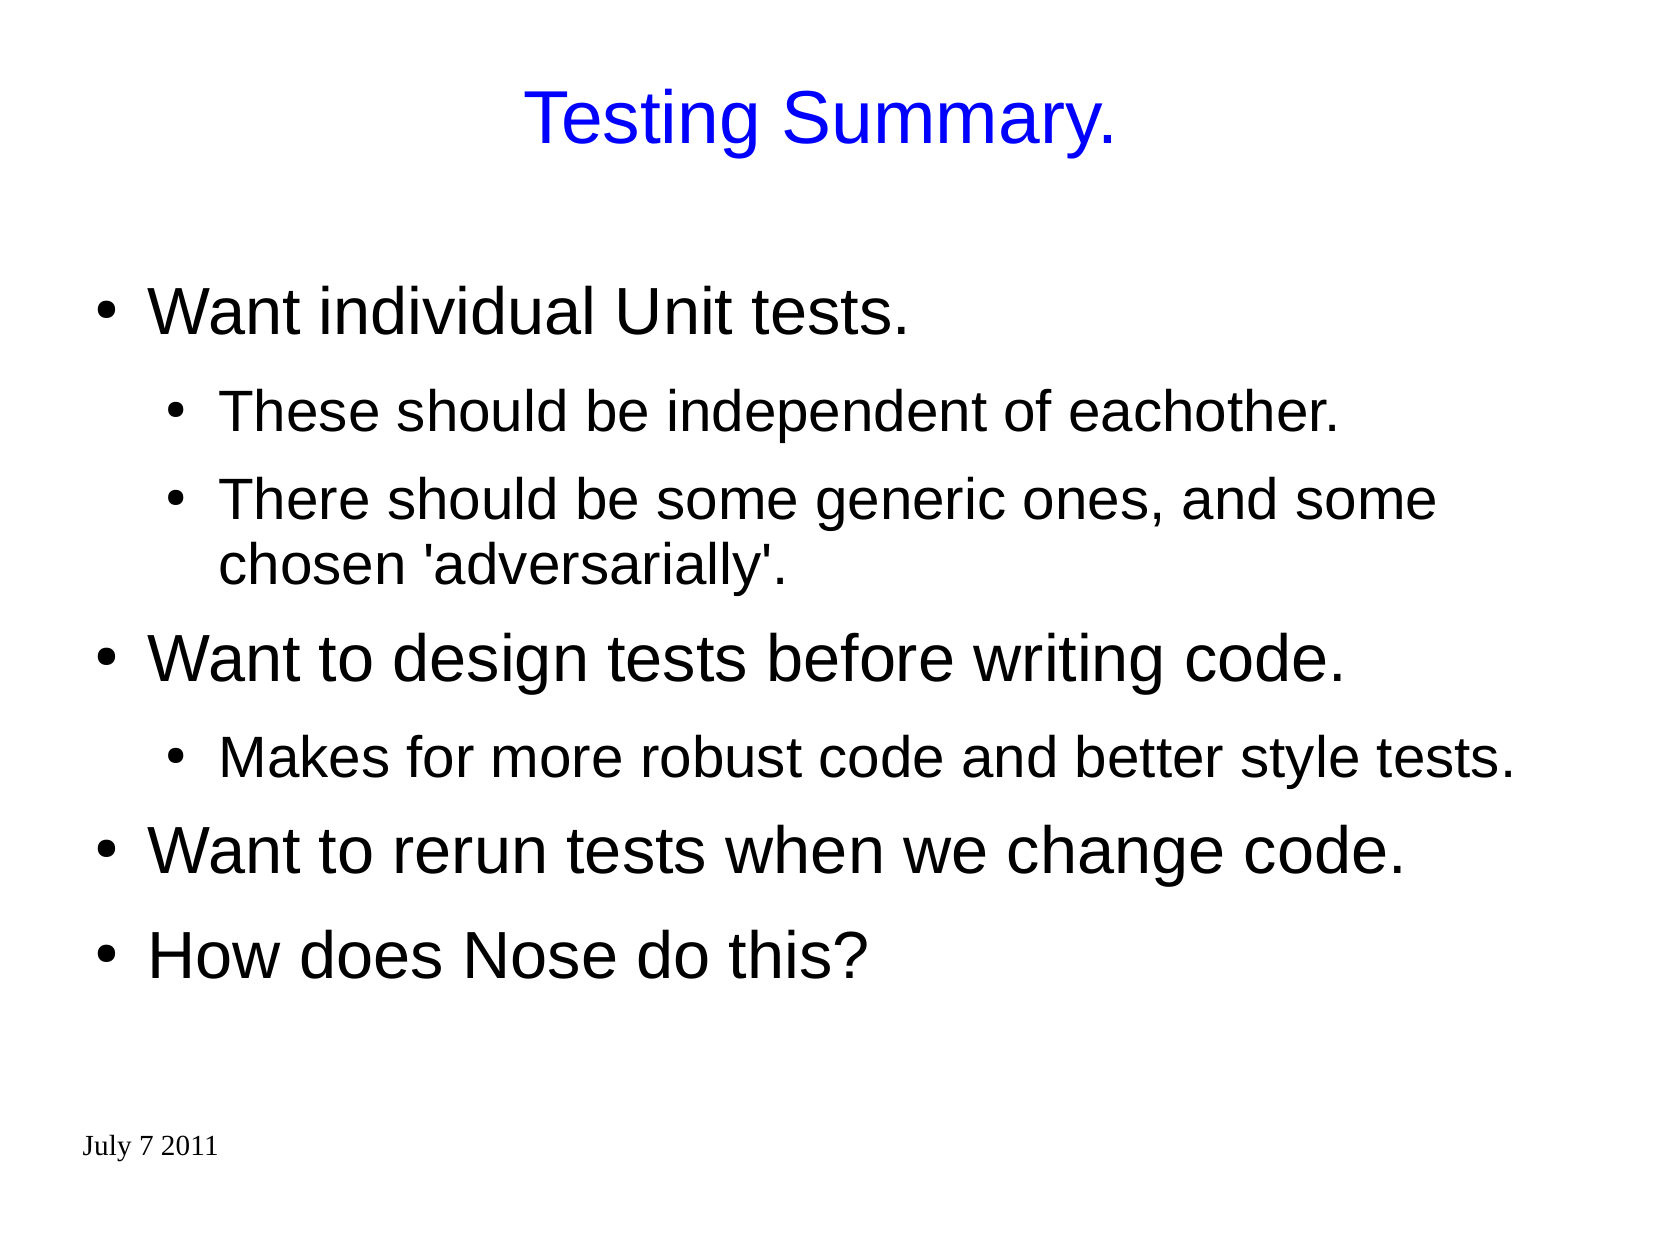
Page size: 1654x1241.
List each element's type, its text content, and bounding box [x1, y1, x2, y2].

title Testing Summary. [76, 58, 1565, 178]
list Want individual Unit tests. These should be independent of eachother. There should be some generic ones, and some chosen 'adversarially'. Want to design tests before writing code. Makes for more robust code and better style tests. Want to rerun tests when we change code. How does Nose do this? [76, 274, 1565, 1093]
